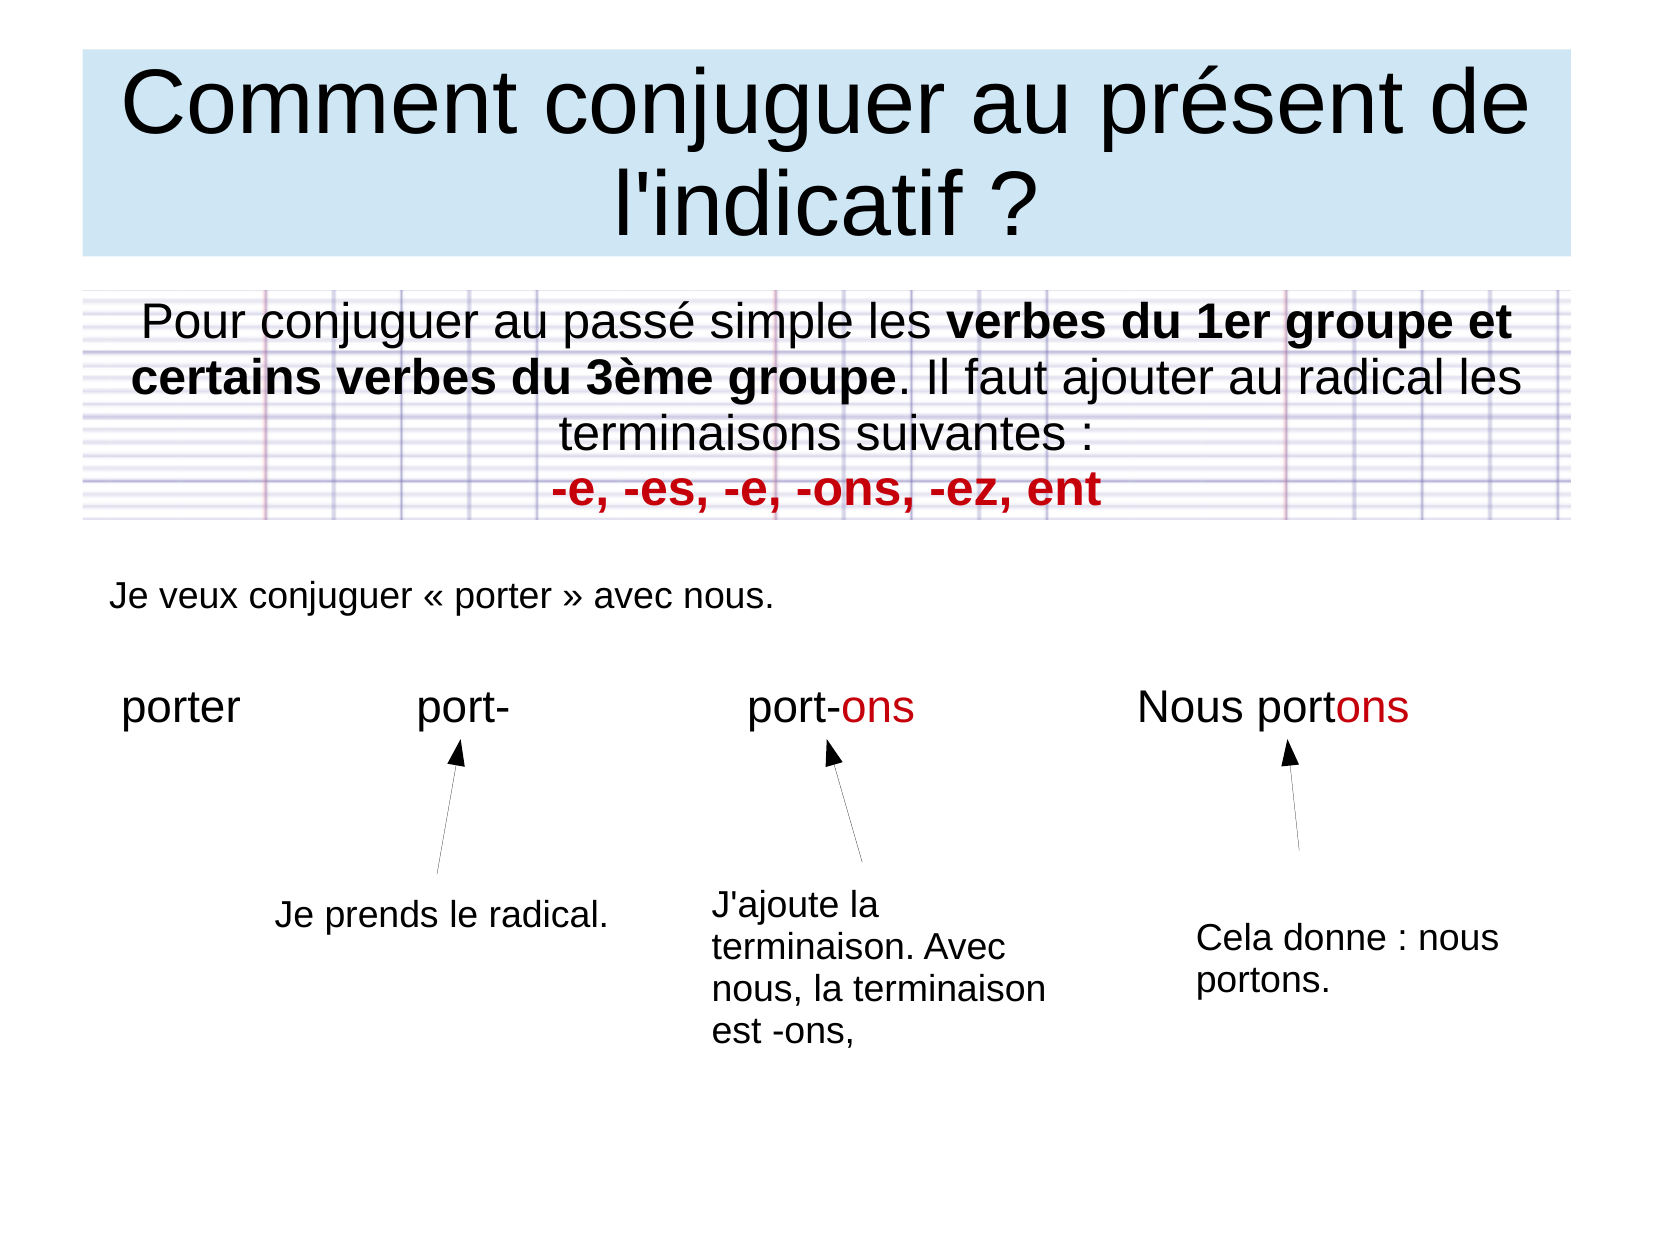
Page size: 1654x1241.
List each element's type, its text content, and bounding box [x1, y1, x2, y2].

text_box Je veux conjuguer « porter » avec nous. [94, 566, 1560, 624]
text_box porter [106, 673, 401, 740]
text_box Je prends le radical. [259, 885, 650, 943]
text_box J'ajoute la terminaison. Avec nous, la terminaison est -ons, [696, 876, 1087, 1060]
title Comment conjuguer au présent de l'indicatif ? [82, 49, 1571, 257]
text_box Cela donne : nous portons. [1181, 909, 1524, 1009]
subtitle Pour conjuguer au passé simple les verbes du 1er groupe et certains verbes du 3ème groupe. Il faut ajouter au radical les terminaisons suivantes : -e, -es, -e, -ons, -ez, ent [82, 290, 1571, 520]
text_box Nous portons [1122, 673, 1536, 740]
text_box port- [401, 673, 709, 740]
text_box port-ons [732, 673, 1040, 740]
